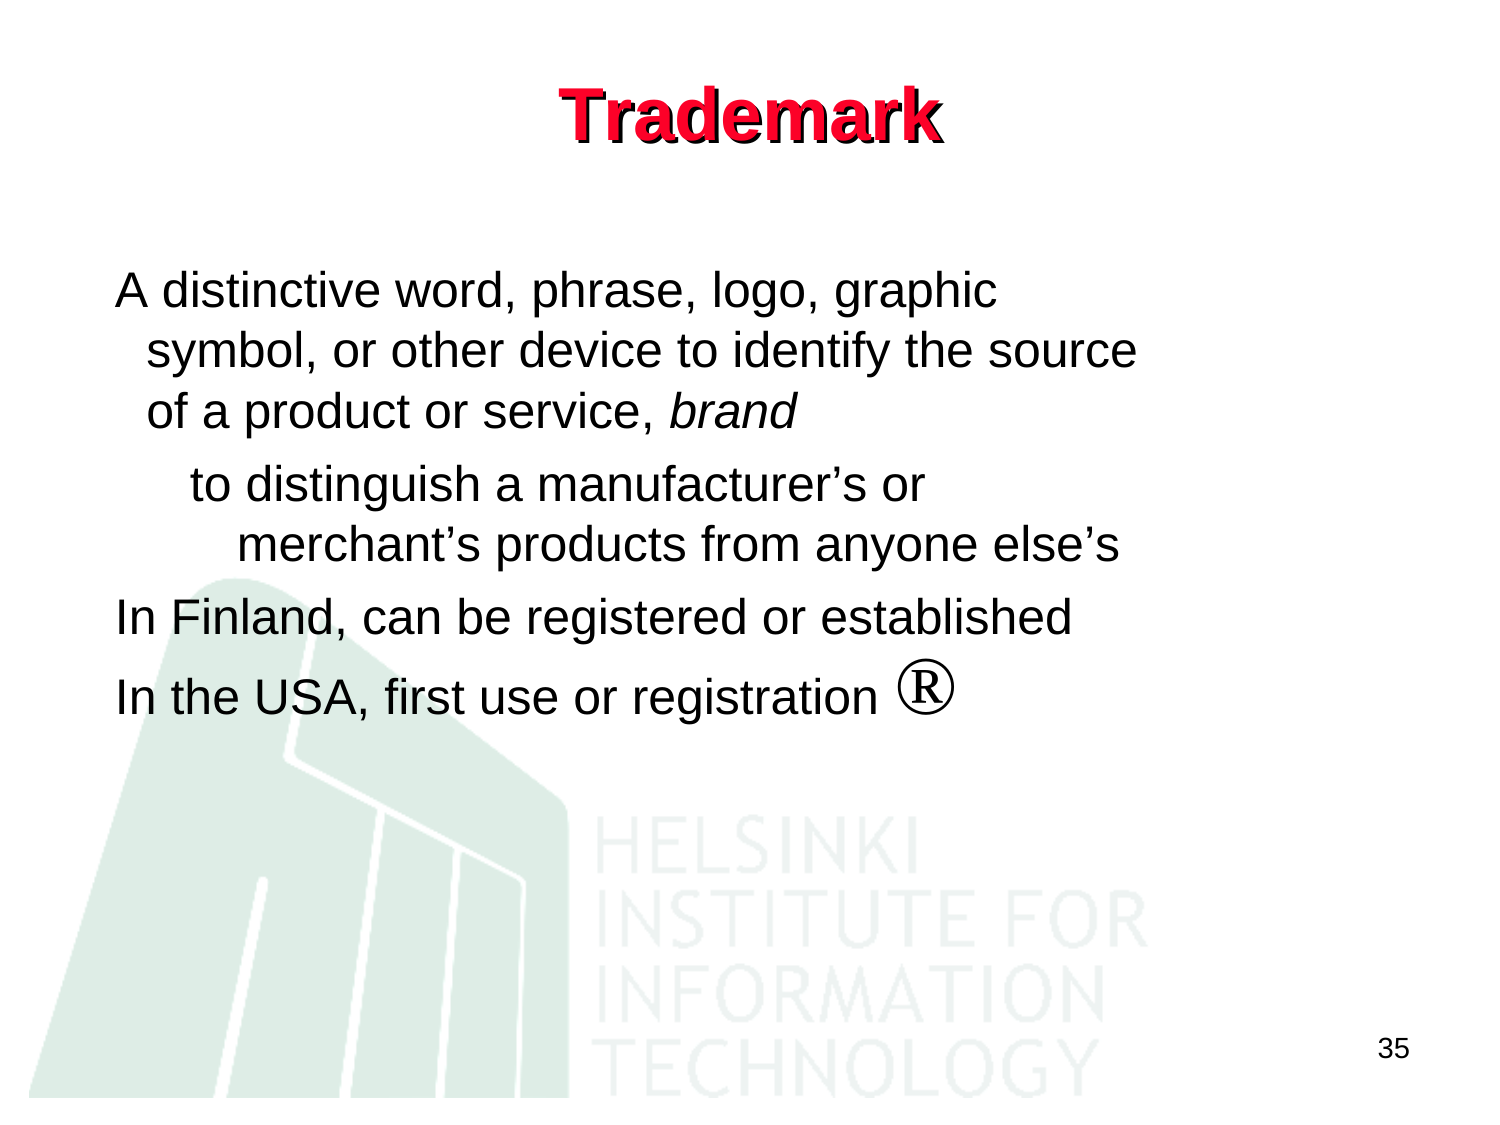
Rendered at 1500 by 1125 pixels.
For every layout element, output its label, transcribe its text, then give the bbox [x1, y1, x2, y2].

title Trademark [99, 61, 1401, 175]
list A distinctive word, phrase, logo, graphic symbol, or other device to identify the source of a product or service, brand to distinguish a manufacturer’s or merchant’s products from anyone else’s In Finland, can be registered or established In the USA, first use or registration  [99, 249, 1193, 1051]
